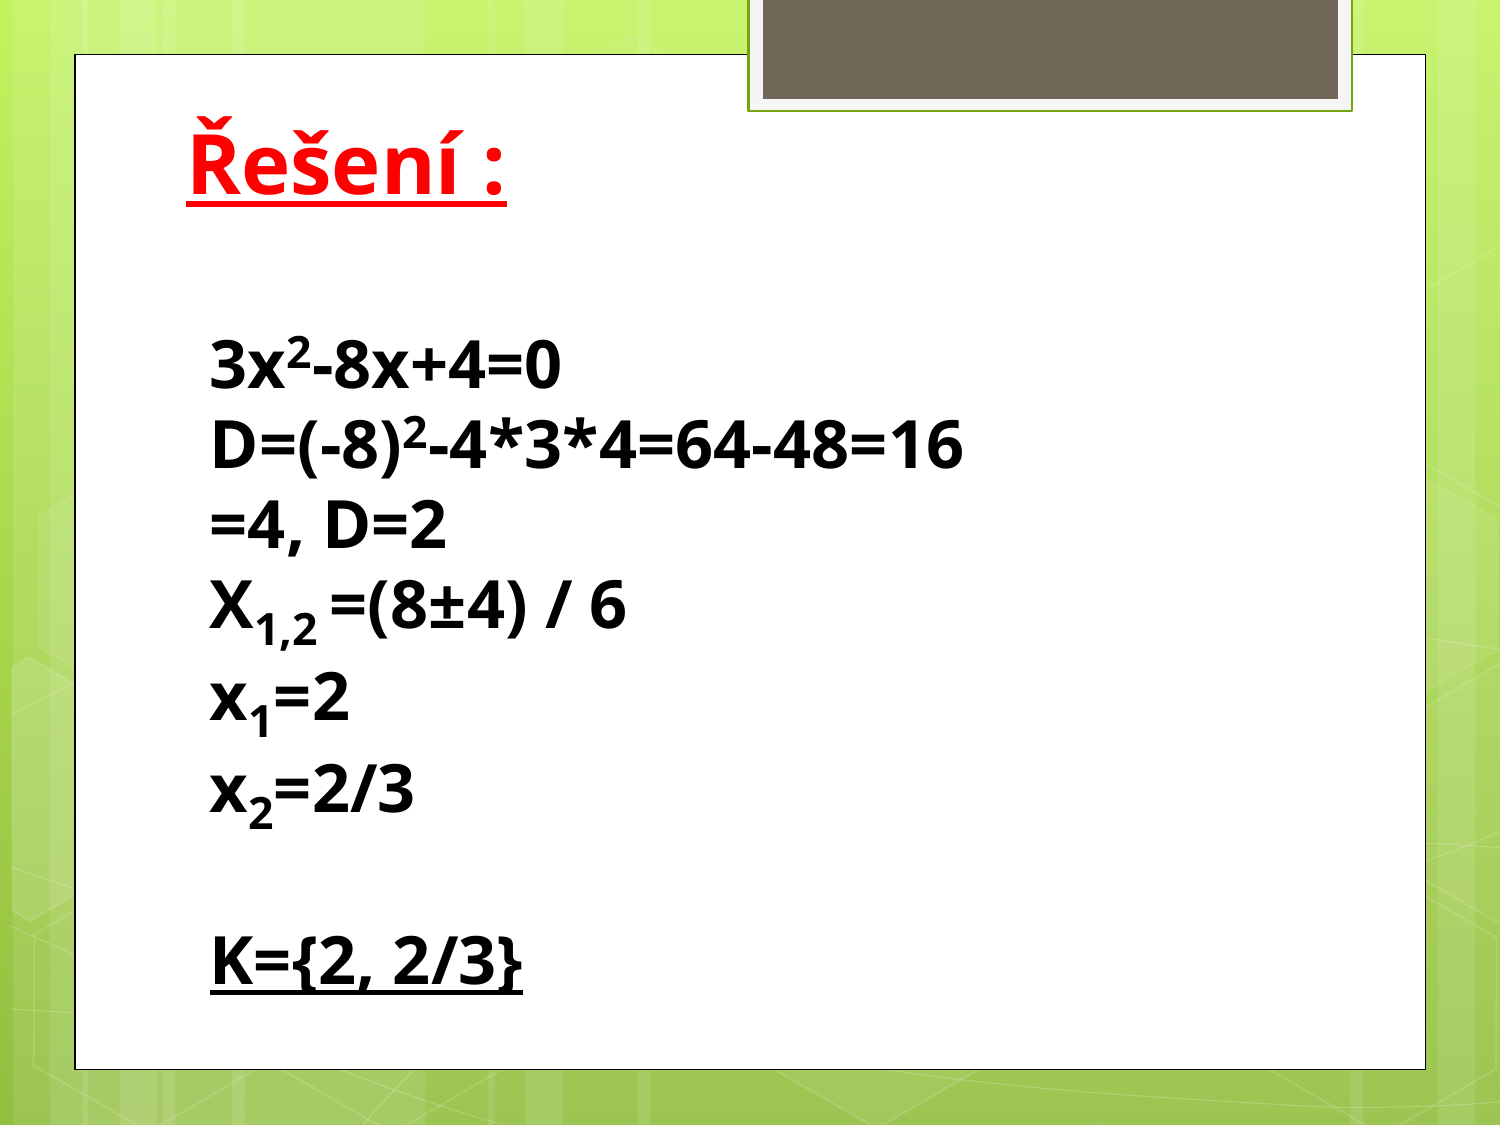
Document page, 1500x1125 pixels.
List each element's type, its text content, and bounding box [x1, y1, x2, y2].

title Řešení : [171, 30, 1415, 219]
text_box 3x2-8x+4=0 D=(-8)2-4*3*4=64-48=16 =4, D=2 X1,2 =(8±4) / 6 x1=2 x2=2/3 K={2, 2/3} [195, 314, 1125, 1006]
